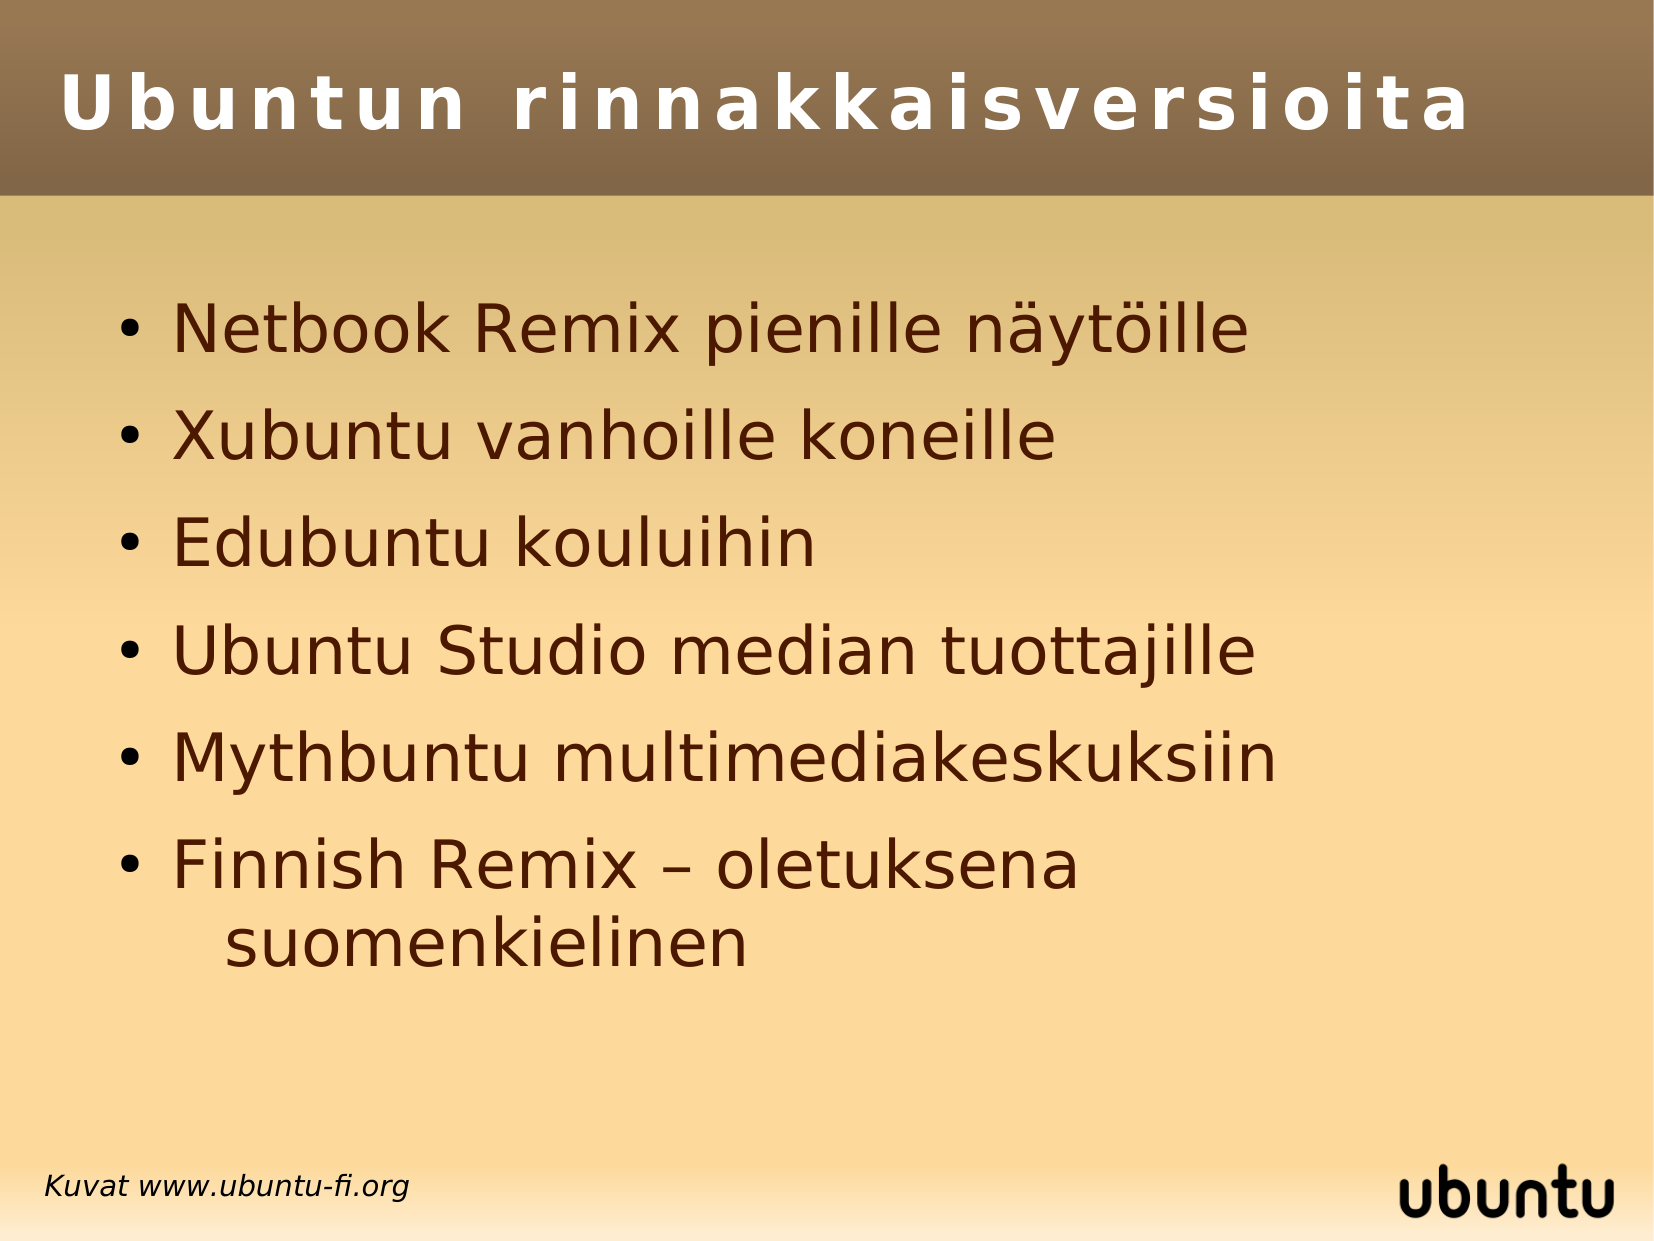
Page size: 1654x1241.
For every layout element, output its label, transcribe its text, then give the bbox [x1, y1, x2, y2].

picture [0, 0, 1654, 1241]
text_box Kuvat www.ubuntu-fi.org [29, 1161, 443, 1211]
list Netbook Remix pienille näytöille Xubuntu vanhoille koneille Edubuntu kouluihin Ubuntu Studio median tuottajille Mythbuntu multimediakeskuksiin Finnish Remix – oletuksena suomenkielinen [82, 290, 1536, 1109]
title Ubuntun rinnakkaisversioita [59, 29, 1595, 178]
